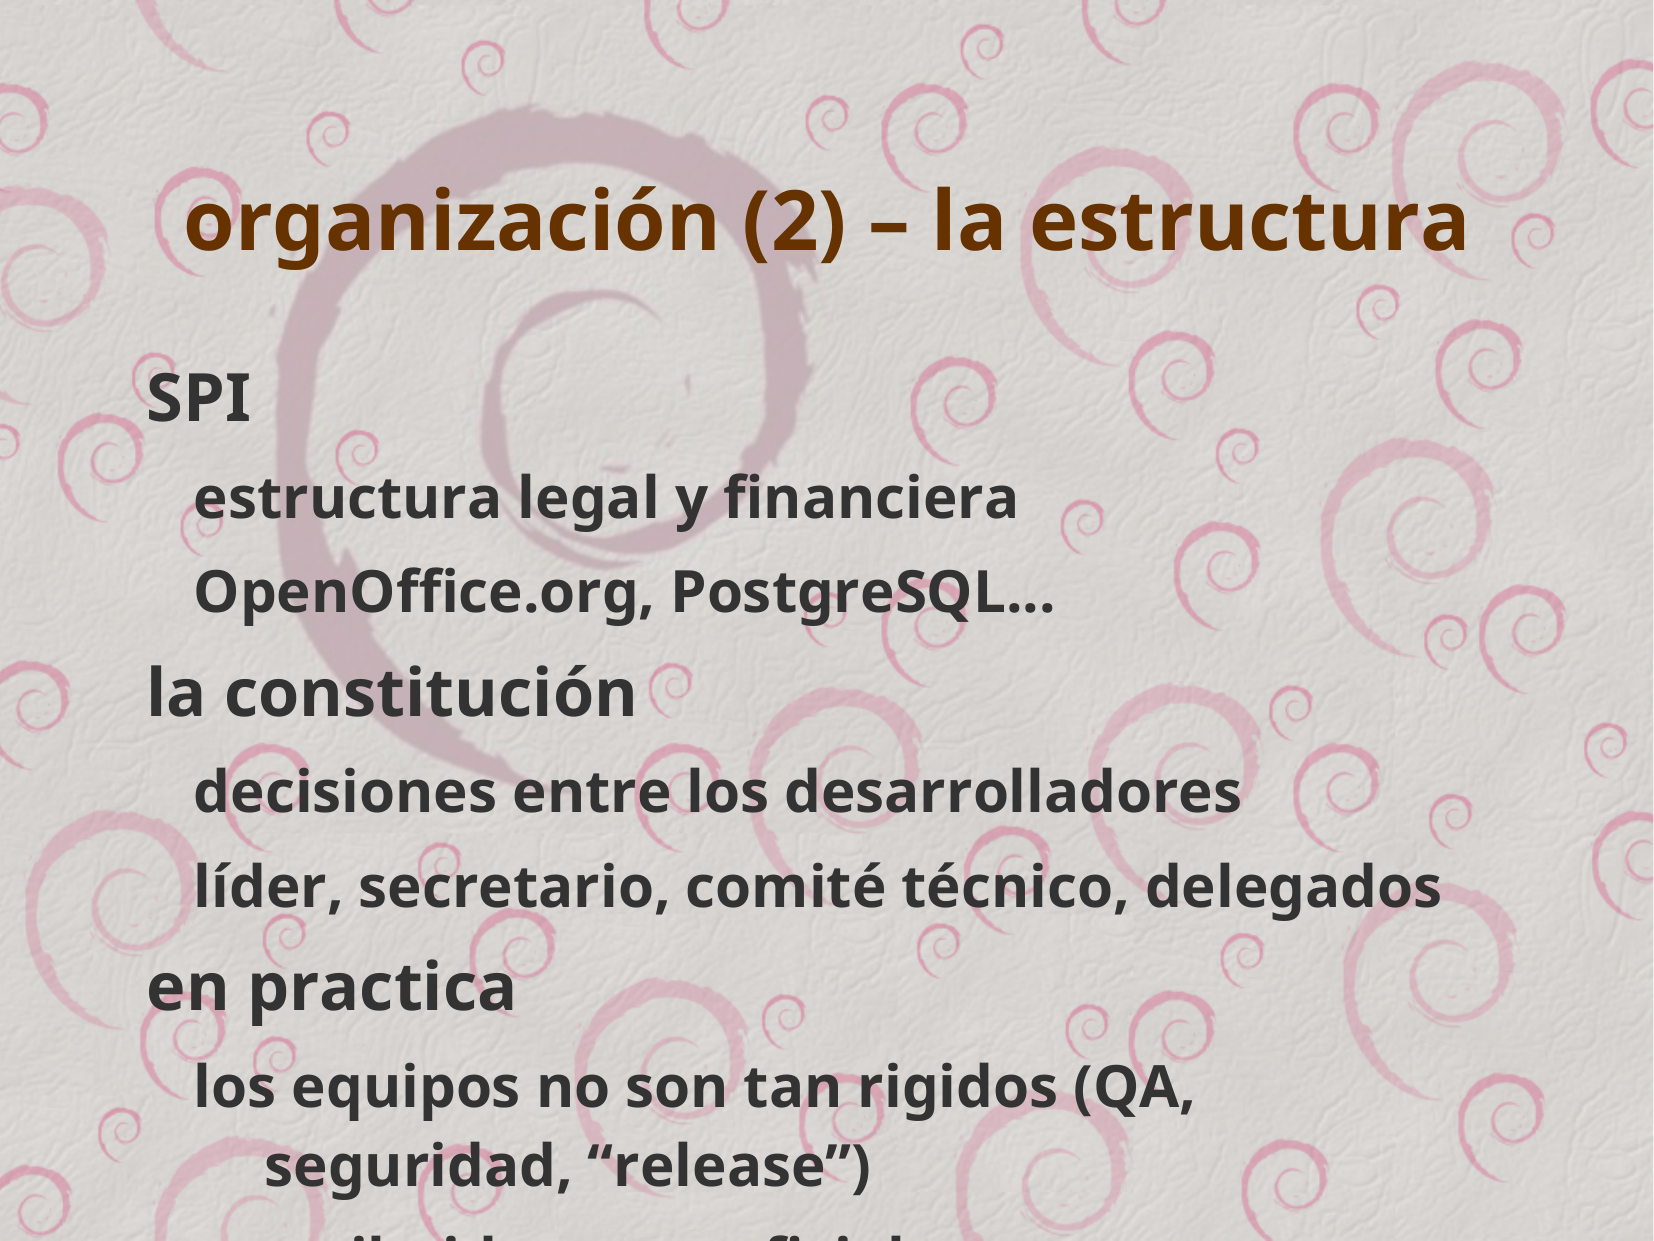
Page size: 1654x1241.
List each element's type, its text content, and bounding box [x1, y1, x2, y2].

picture [0, 0, 1654, 1241]
title organización (2) – la estructura [121, 114, 1534, 322]
list SPI estructura legal y financiera OpenOffice.org, PostgreSQL... la constitución decisiones entre los desarrolladores líder, secretario, comité técnico, delegados en practica los equipos no son tan rigidos (QA, seguridad, “release”) contribuidores no oficiales [134, 350, 1516, 1174]
